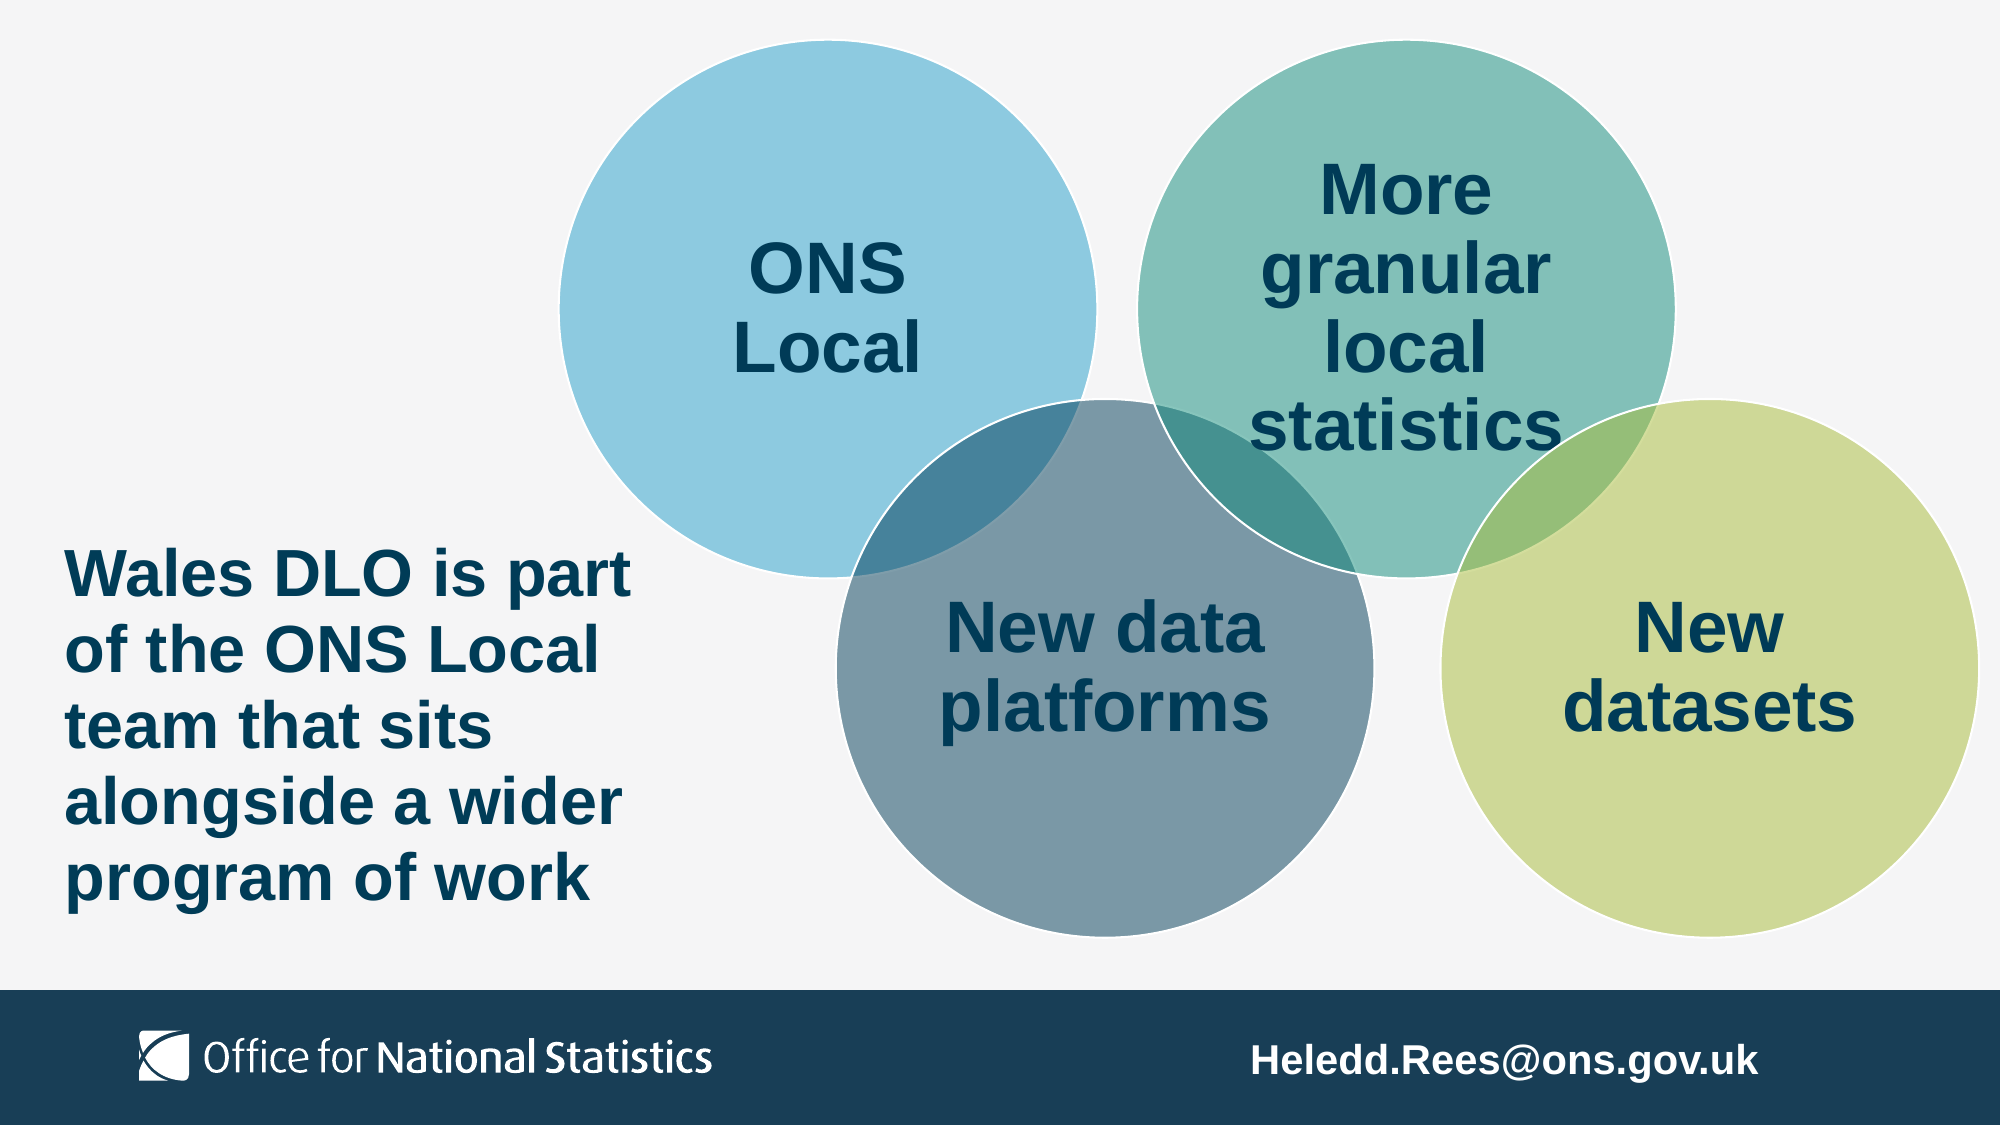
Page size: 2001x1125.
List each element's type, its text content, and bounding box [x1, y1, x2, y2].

text_box New datasets [1440, 398, 1980, 938]
text_box ONS Local [558, 39, 1098, 579]
text_box New data platforms [835, 398, 1375, 938]
text_box Heledd.Rees@ons.gov.uk [1235, 1025, 1866, 1086]
text_box More granular local statistics [1137, 39, 1676, 579]
title Wales DLO is part of the ONS Local team that sits alongside a wider program of work [64, 535, 646, 938]
